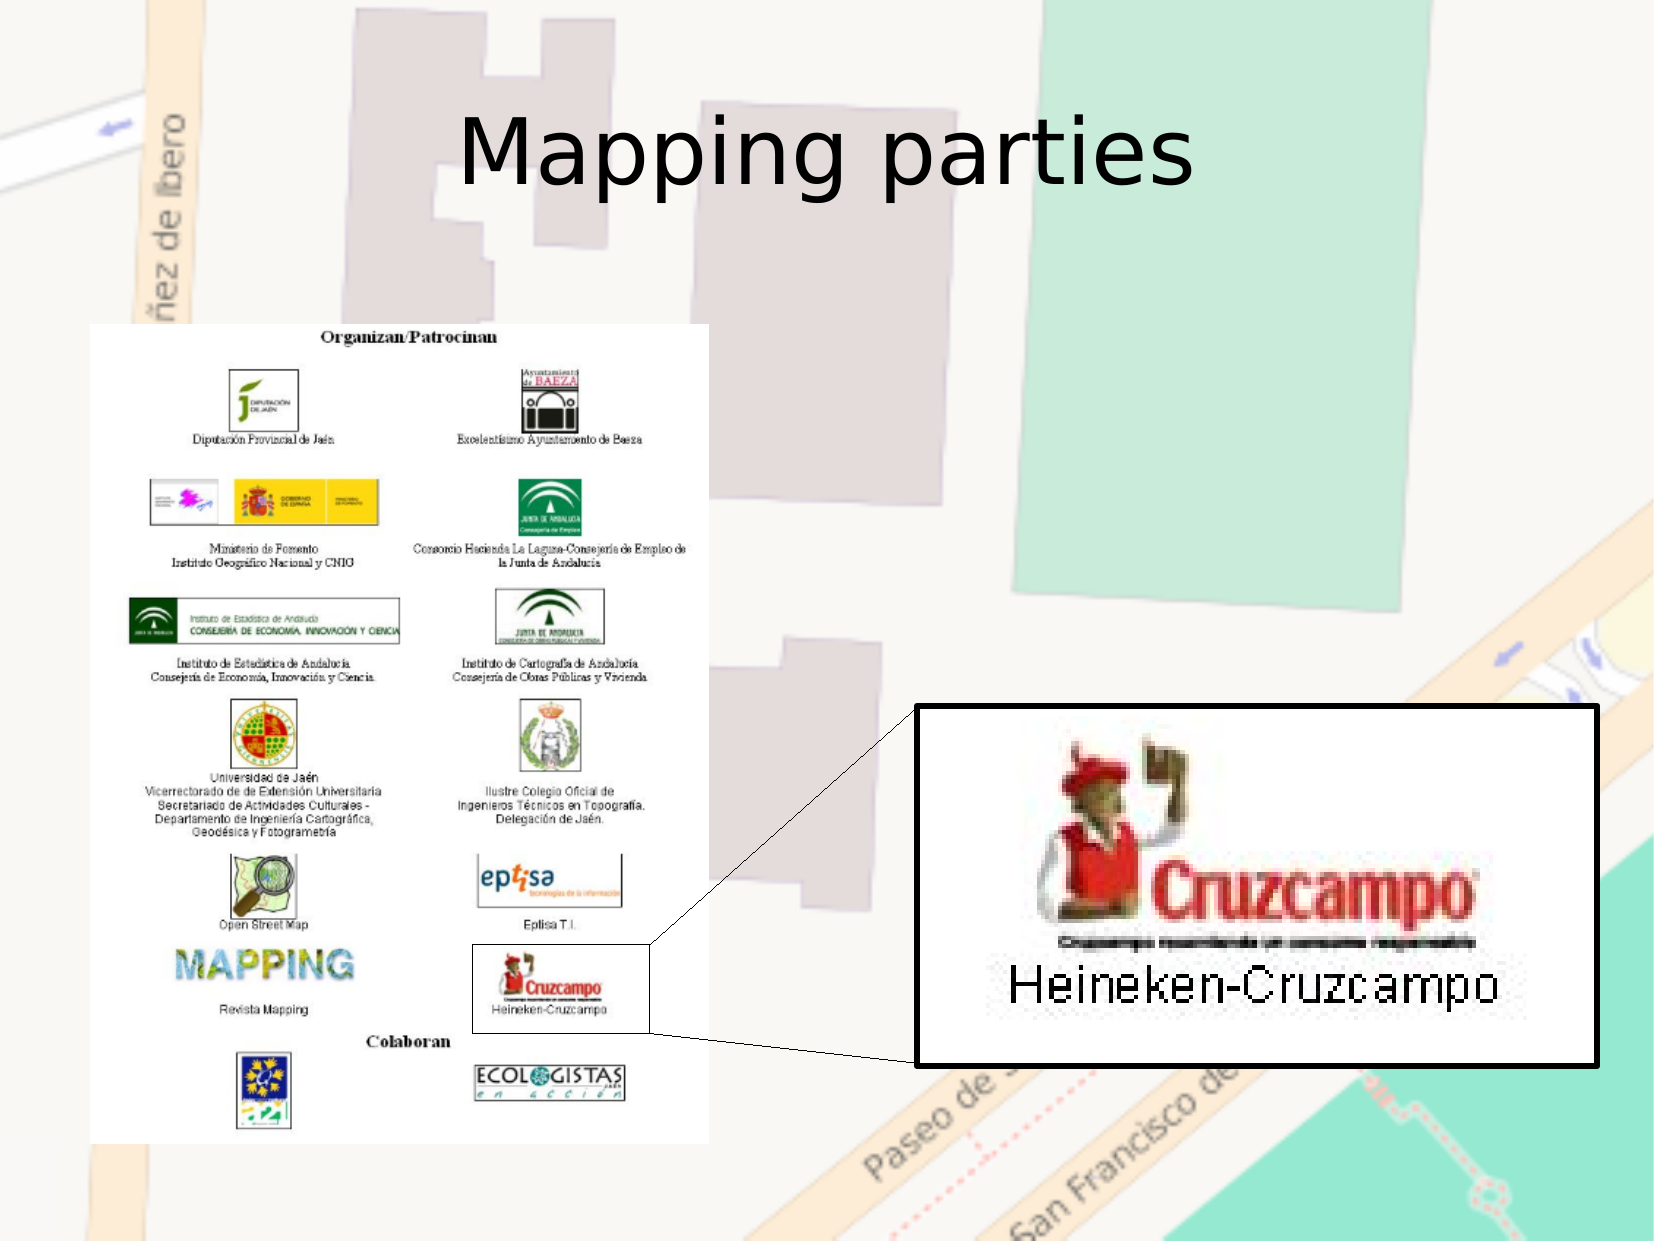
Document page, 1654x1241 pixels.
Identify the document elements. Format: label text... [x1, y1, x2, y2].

picture [90, 324, 709, 1144]
picture [919, 708, 1595, 1063]
title Mapping parties [82, 49, 1571, 257]
